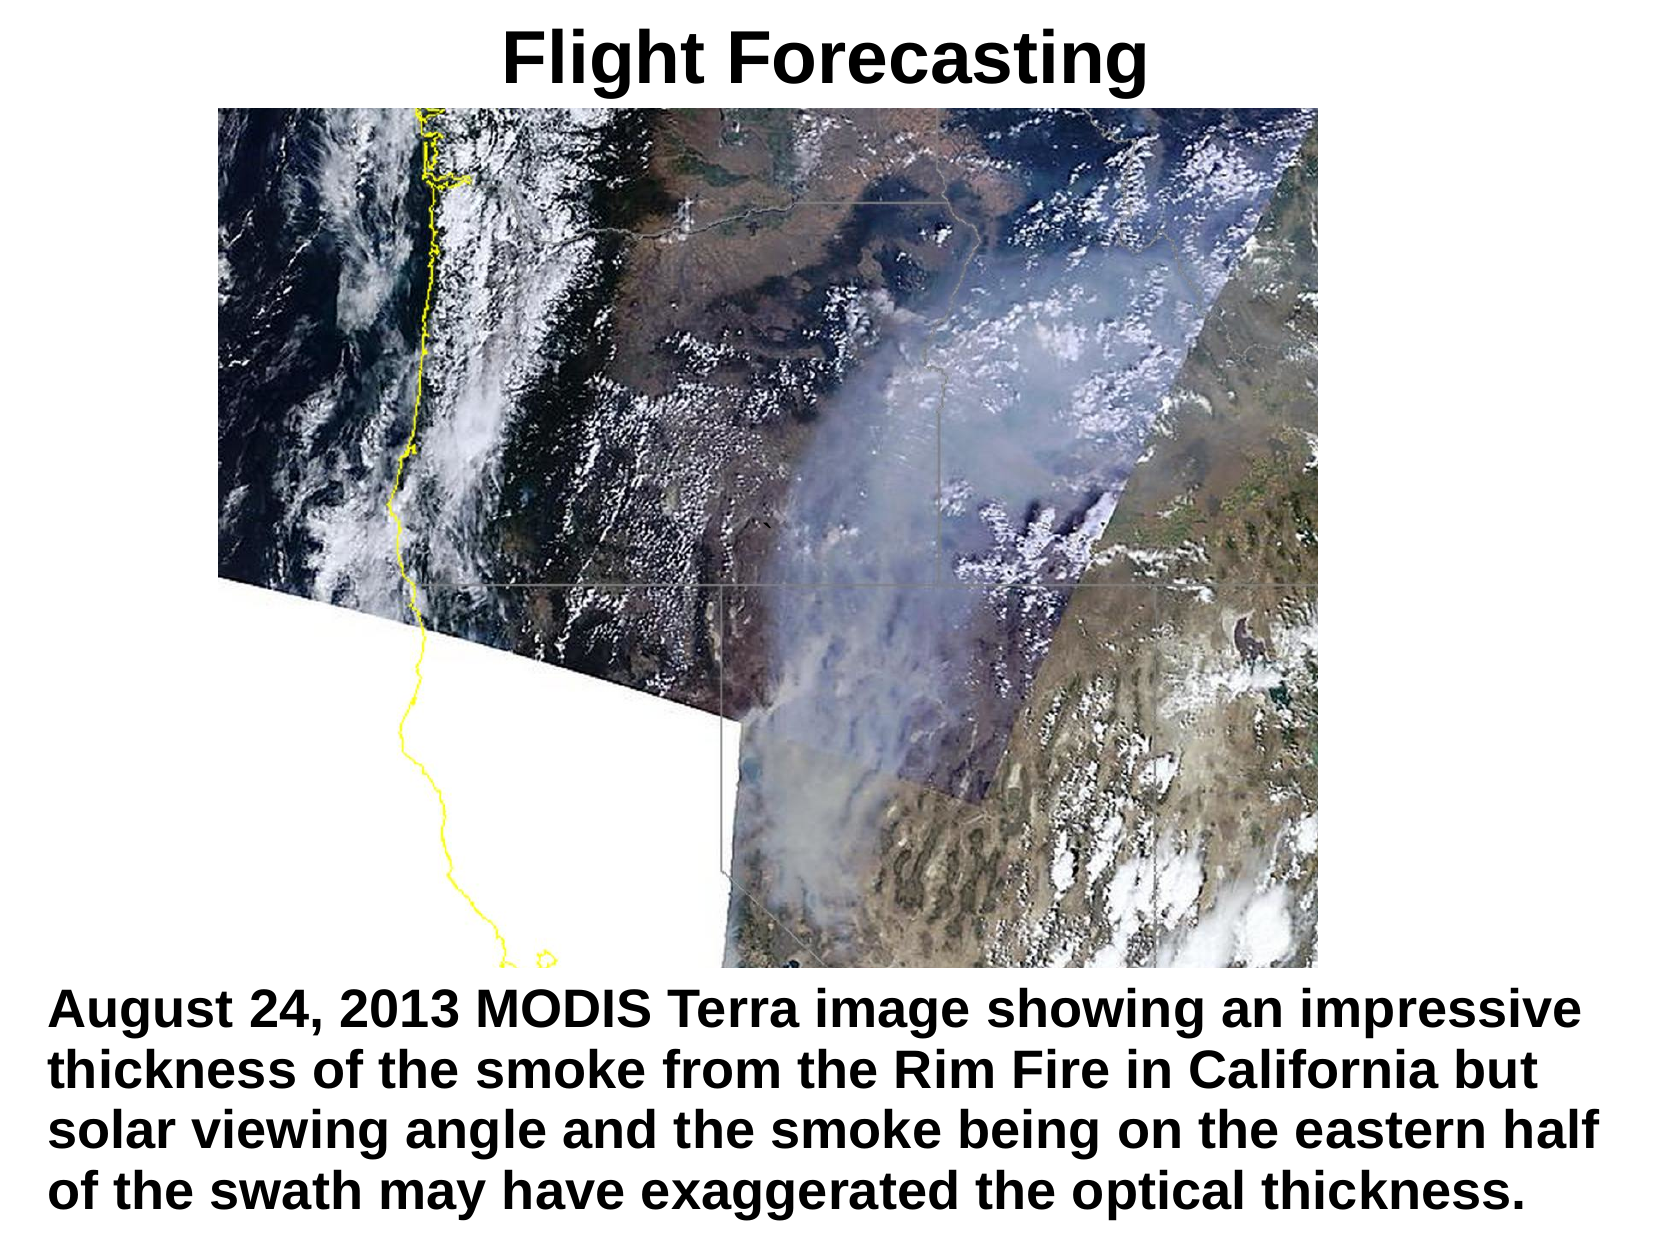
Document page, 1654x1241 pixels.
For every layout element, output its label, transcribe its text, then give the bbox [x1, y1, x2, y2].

picture [0, 0, 1654, 1241]
text_box Flight Forecasting [0, 2, 1653, 105]
text_box August 24, 2013 MODIS Terra image showing an impressive thickness of the smoke from the Rim Fire in California but solar viewing angle and the smoke being on the eastern half of the swath may have exaggerated the optical thickness. [32, 971, 1640, 1241]
